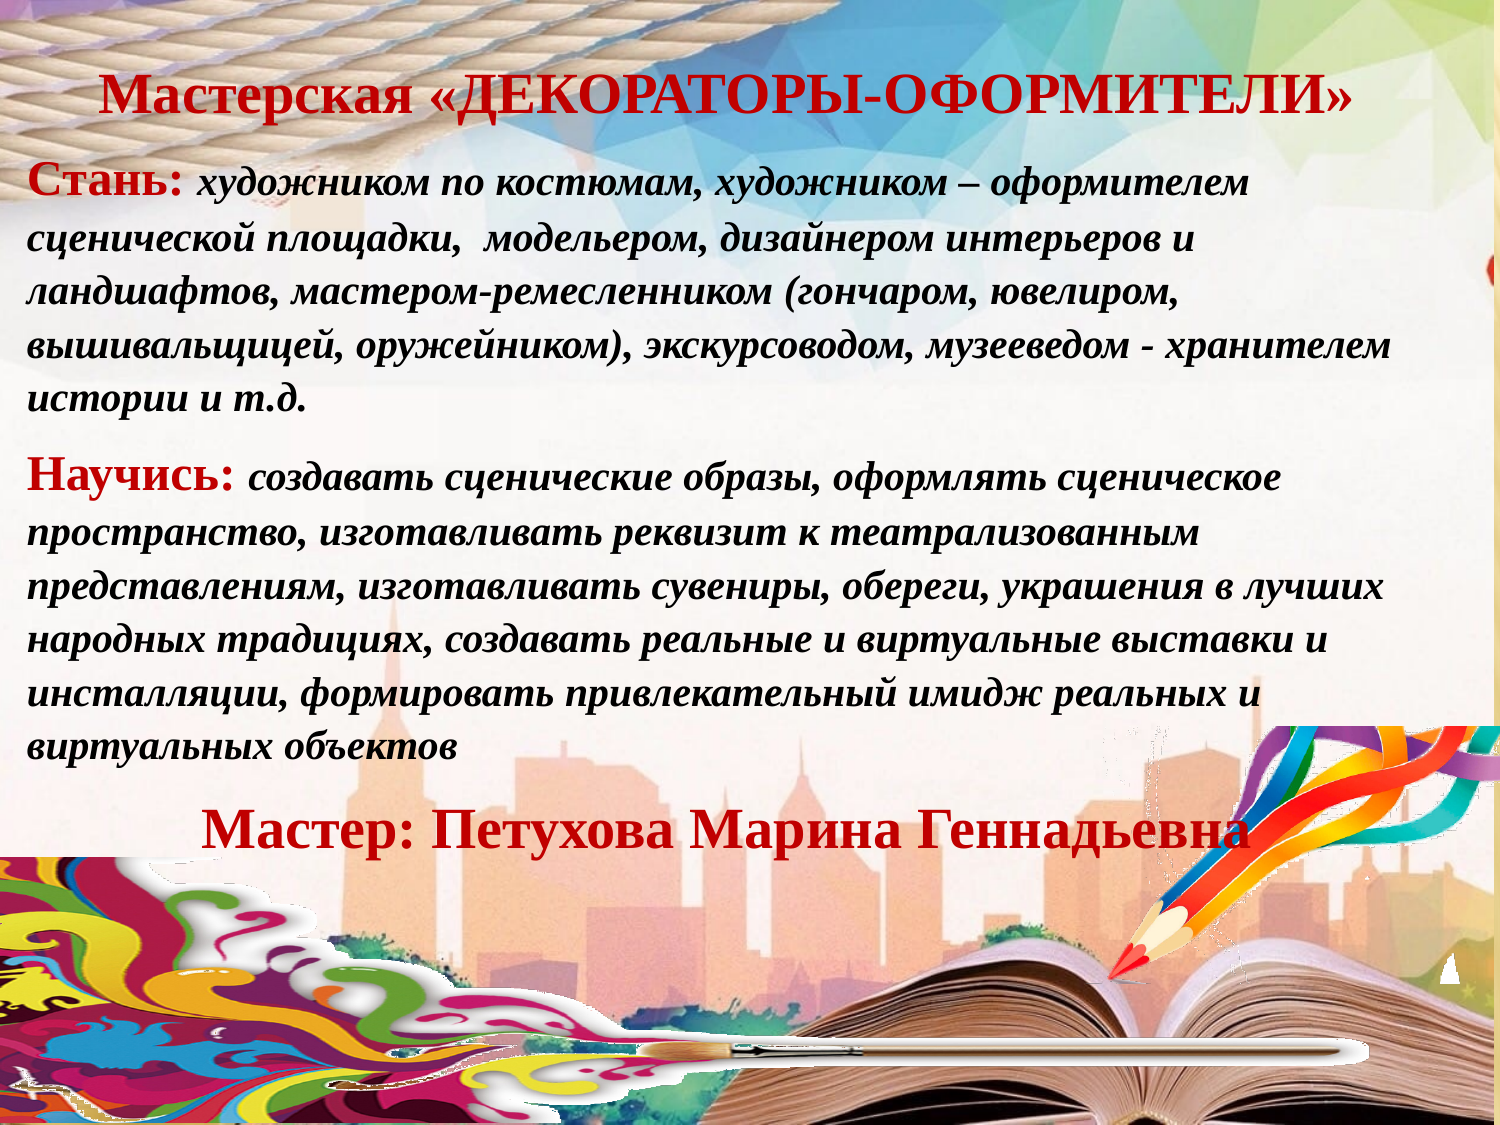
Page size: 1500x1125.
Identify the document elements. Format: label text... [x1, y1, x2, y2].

text_box Мастерская «ДЕКОРАТОРЫ-ОФОРМИТЕЛИ» Стань: художником по костюмам, художником – оформителем сценической площадки, модельером, дизайнером интерьеров и ландшафтов, мастером-ремесленником (гончаром, ювелиром, вышивальщицей, оружейником), экскурсоводом, музееведом - хранителем истории и т.д. Научись: создавать сценические образы, оформлять сценическое пространство, изготавливать реквизит к театрализованным представлениям, изготавливать сувениры, обереги, украшения в лучших народных традициях, создавать реальные и виртуальные выставки и инсталляции, формировать привлекательный имидж реальных и виртуальных объектов Мастер: Петухова Марина Геннадьевна [11, 42, 1442, 868]
picture [0, 0, 1500, 1125]
